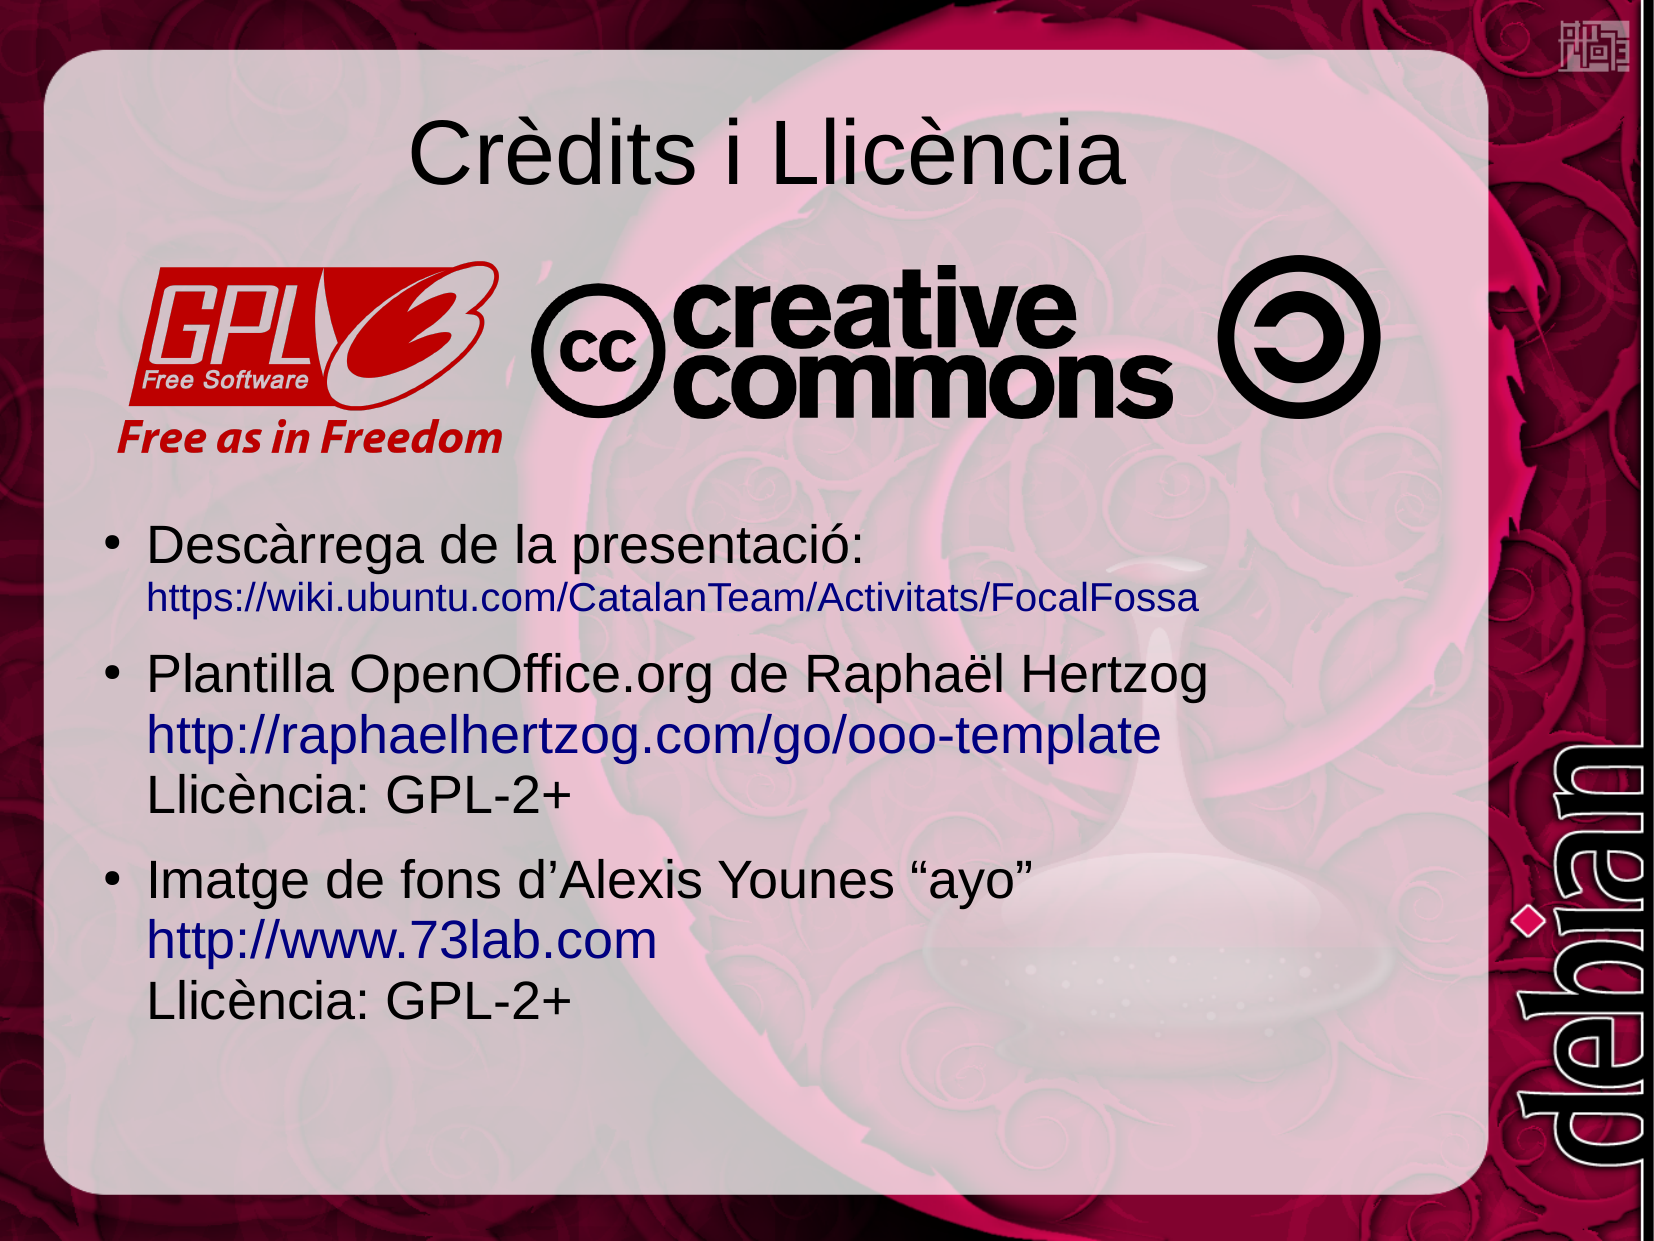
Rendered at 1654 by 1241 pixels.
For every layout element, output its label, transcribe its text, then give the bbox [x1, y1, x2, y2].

title Crèdits i Llicència [59, 49, 1477, 257]
picture [0, 0, 1654, 1241]
list Descàrrega de la presentació: https://wiki.ubuntu.com/CatalanTeam/Activitats/FocalFossa Plantilla OpenOffice.org de Raphaël Hertzog http://raphaelhertzog.com/go/ooo-template Llicència: GPL-2+ Imatge de fons d’Alexis Younes “ayo” http://www.73lab.com Llicència: GPL-2+ [88, 260, 1506, 1034]
